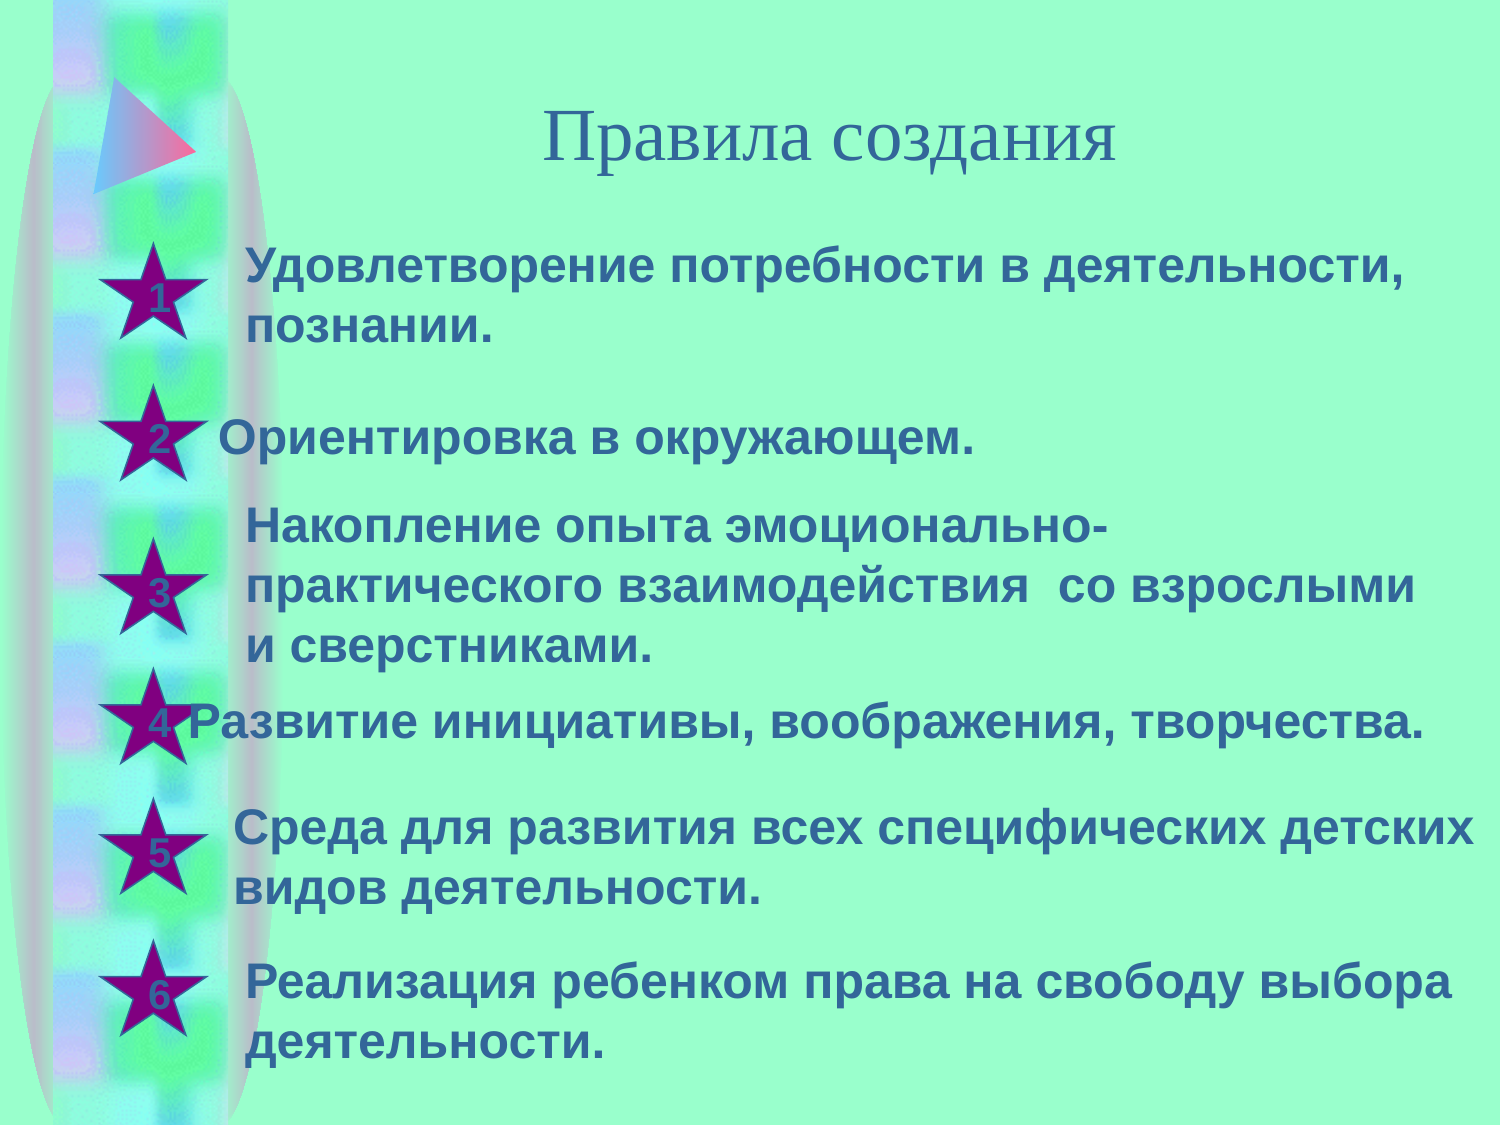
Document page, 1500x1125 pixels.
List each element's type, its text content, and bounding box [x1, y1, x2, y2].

text_box Развитие инициативы, воображения, творчества. [172, 680, 1441, 756]
text_box 3 [100, 538, 207, 634]
text_box 1 [100, 243, 207, 338]
text_box 5 [100, 798, 207, 894]
text_box 6 [100, 940, 207, 1036]
text_box 2 [100, 385, 203, 480]
text_box 4 [175, 756, 186, 764]
text_box Удовлетворение потребности в деятельности, познании. [230, 225, 1500, 361]
text_box Ориентировка в окружающем. [203, 397, 991, 472]
text_box 4 [100, 668, 172, 764]
text_box Накопление опыта эмоционально-практического взаимодействия со взрослыми и сверстниками. [230, 485, 1447, 681]
text_box Правила создания [407, 78, 1272, 192]
text_box Среда для развития всех специфических детских видов деятельности. [218, 786, 1500, 922]
picture [53, 0, 229, 1125]
text_box Реализация ребенком права на свободу выбора деятельности. [230, 940, 1500, 1076]
